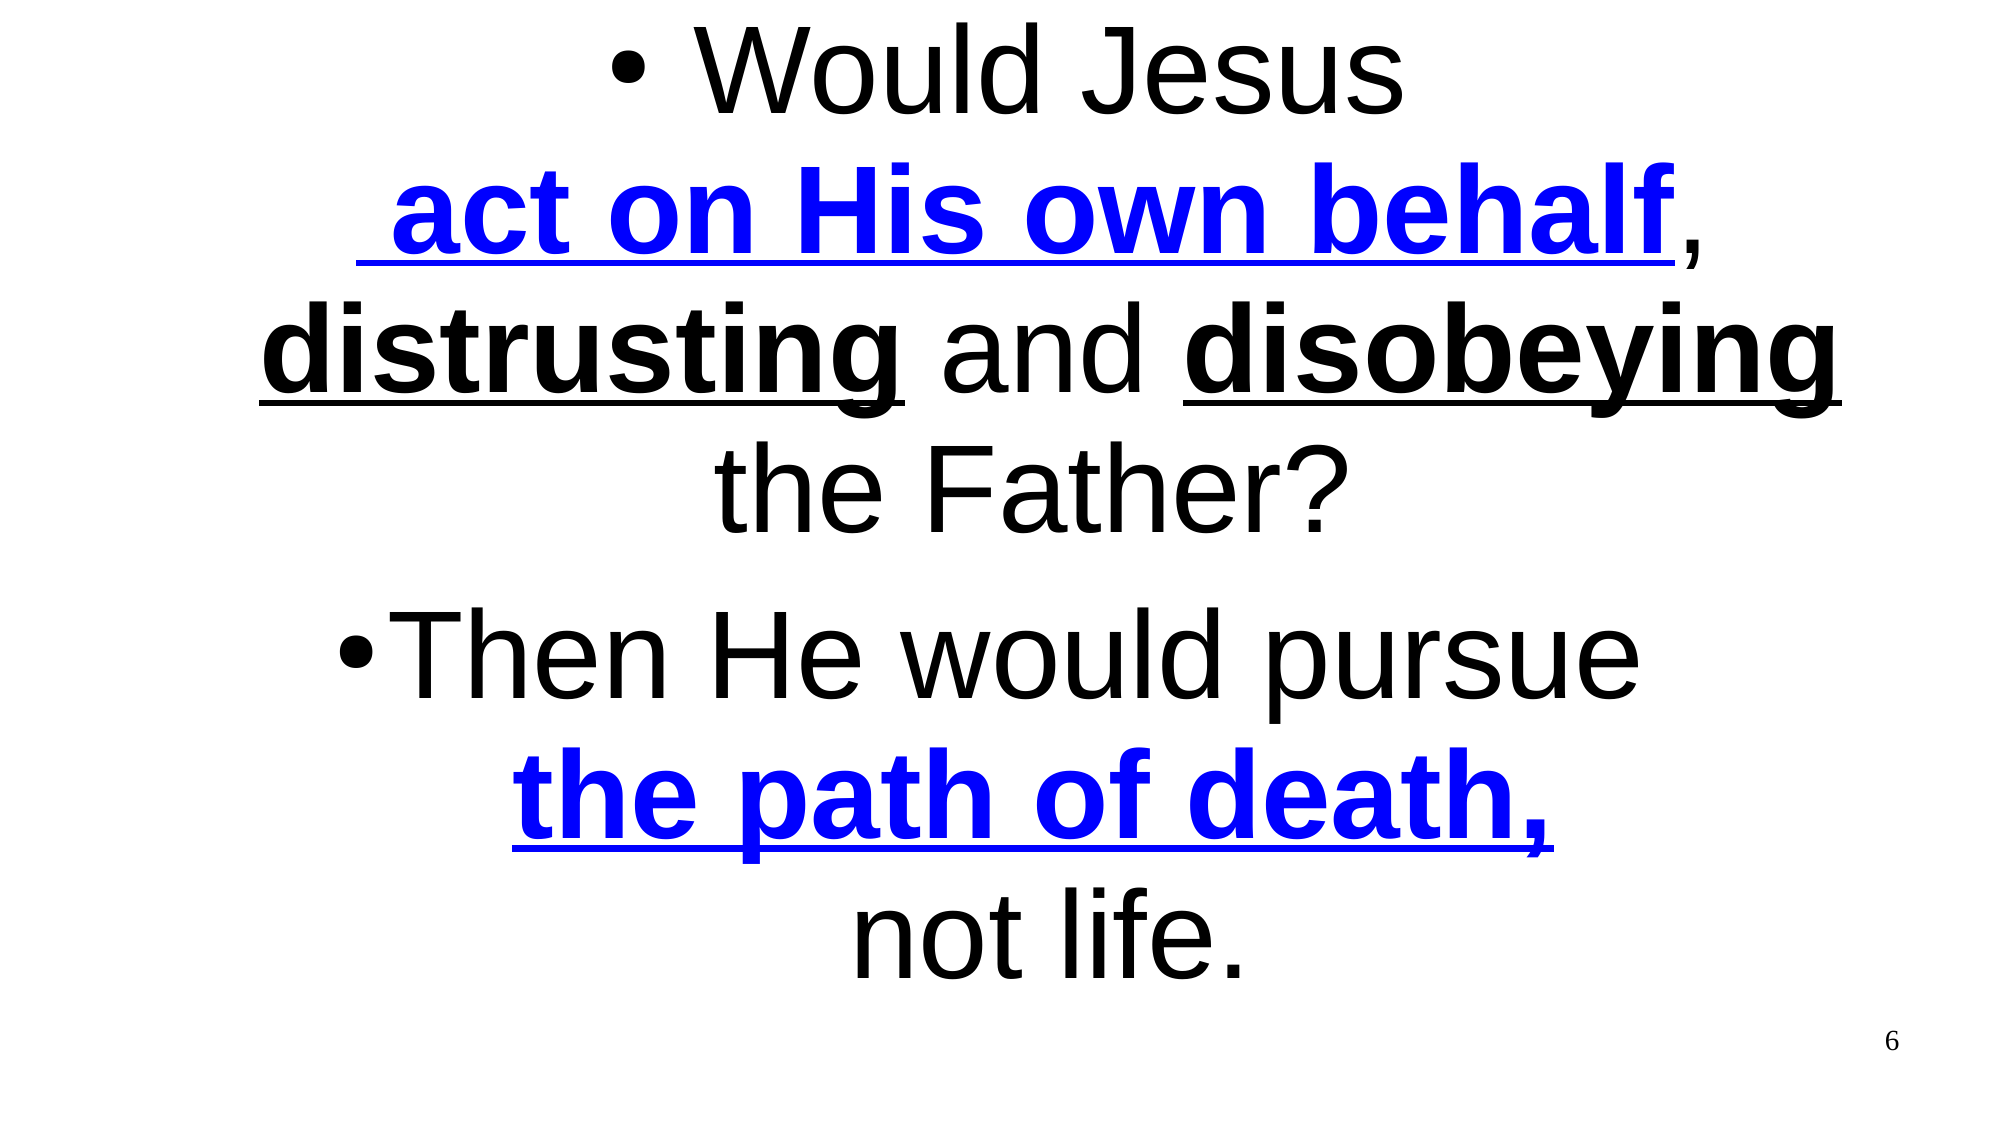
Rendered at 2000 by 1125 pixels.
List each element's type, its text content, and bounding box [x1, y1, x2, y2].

list Would Jesus act on His own behalf, distrusting and disobeying the Father? Then He would pursue the path of death, not life. [0, 0, 1996, 1123]
